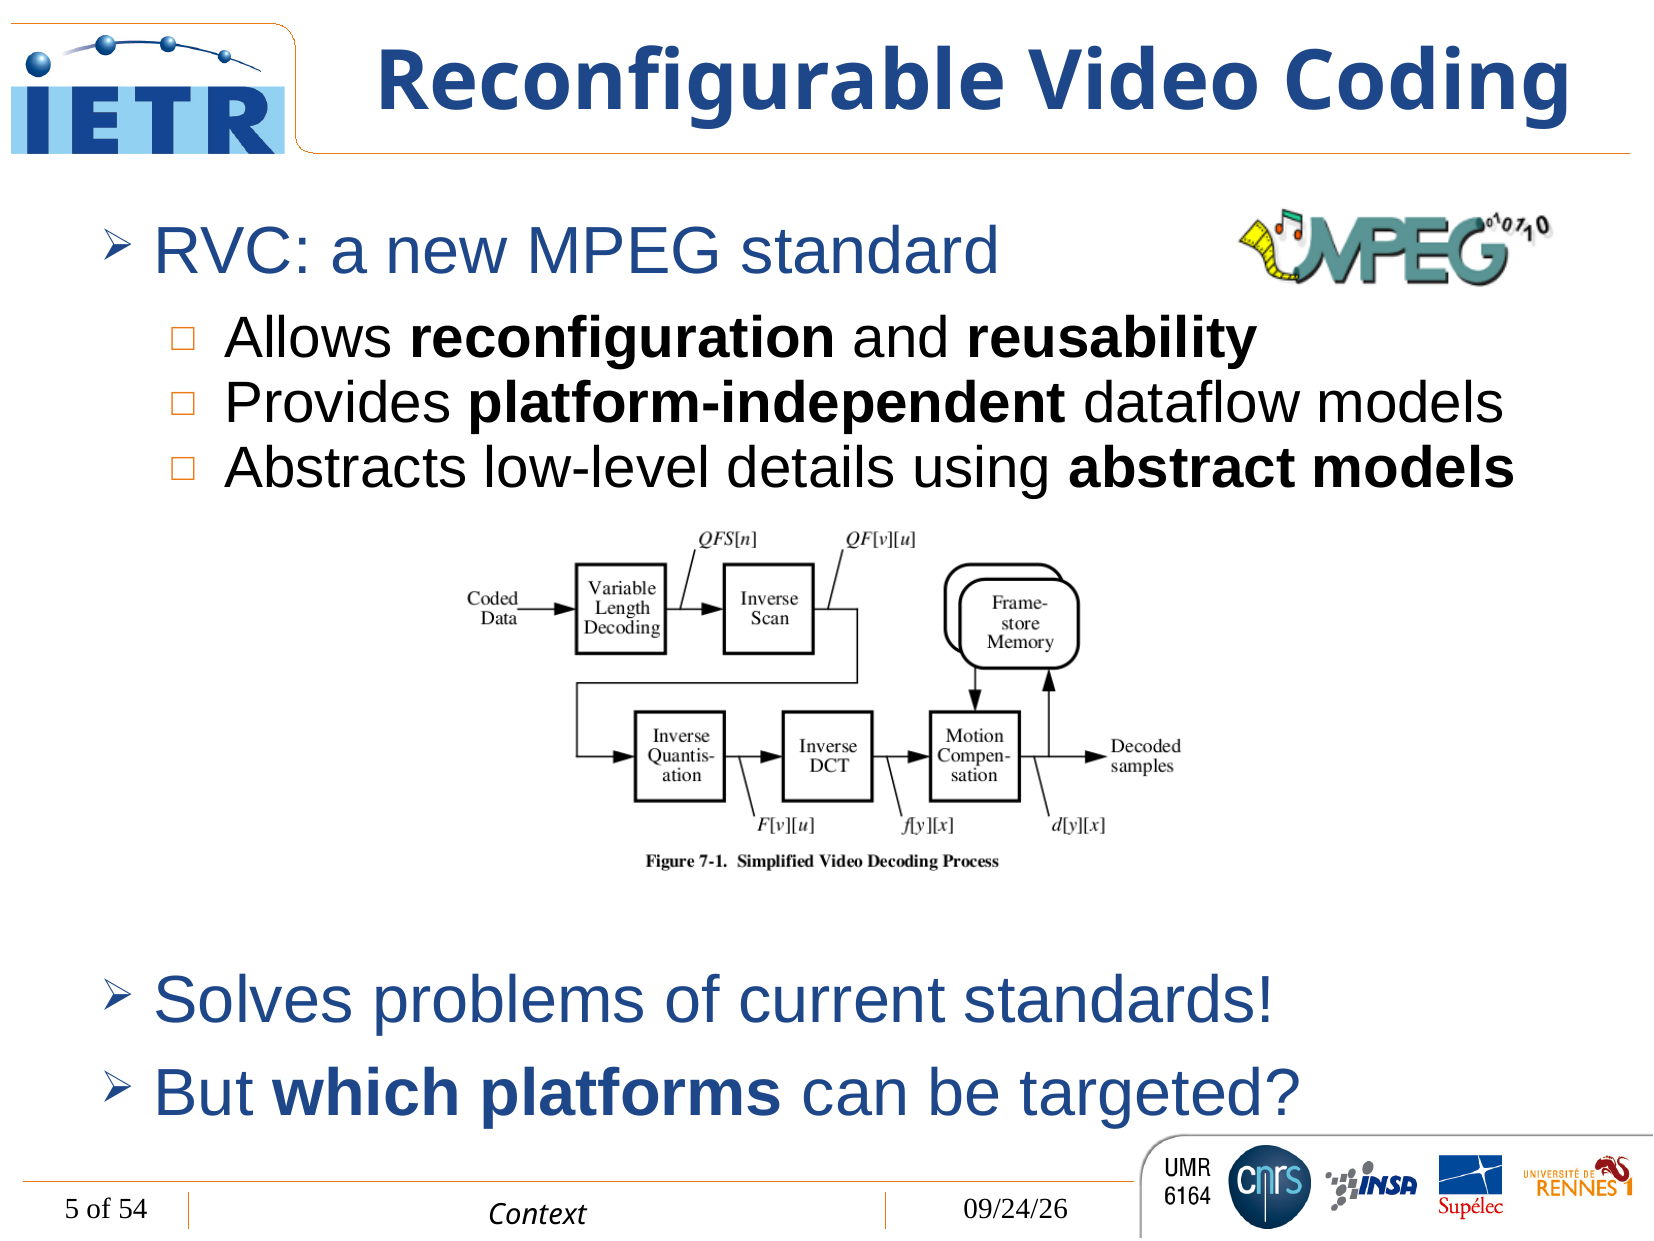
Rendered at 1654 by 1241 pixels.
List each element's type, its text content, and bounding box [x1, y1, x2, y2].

picture [11, 35, 285, 154]
picture [1232, 200, 1560, 295]
picture [460, 519, 1188, 875]
picture [1139, 1133, 1653, 1238]
list RVC: a new MPEG standard Allows reconfiguration and reusability Provides platform-independent dataflow models Abstracts low-level details using abstract models Solves problems of current standards! But which platforms can be targeted? [82, 212, 1619, 1111]
title Reconfigurable Video Coding [295, 0, 1654, 154]
